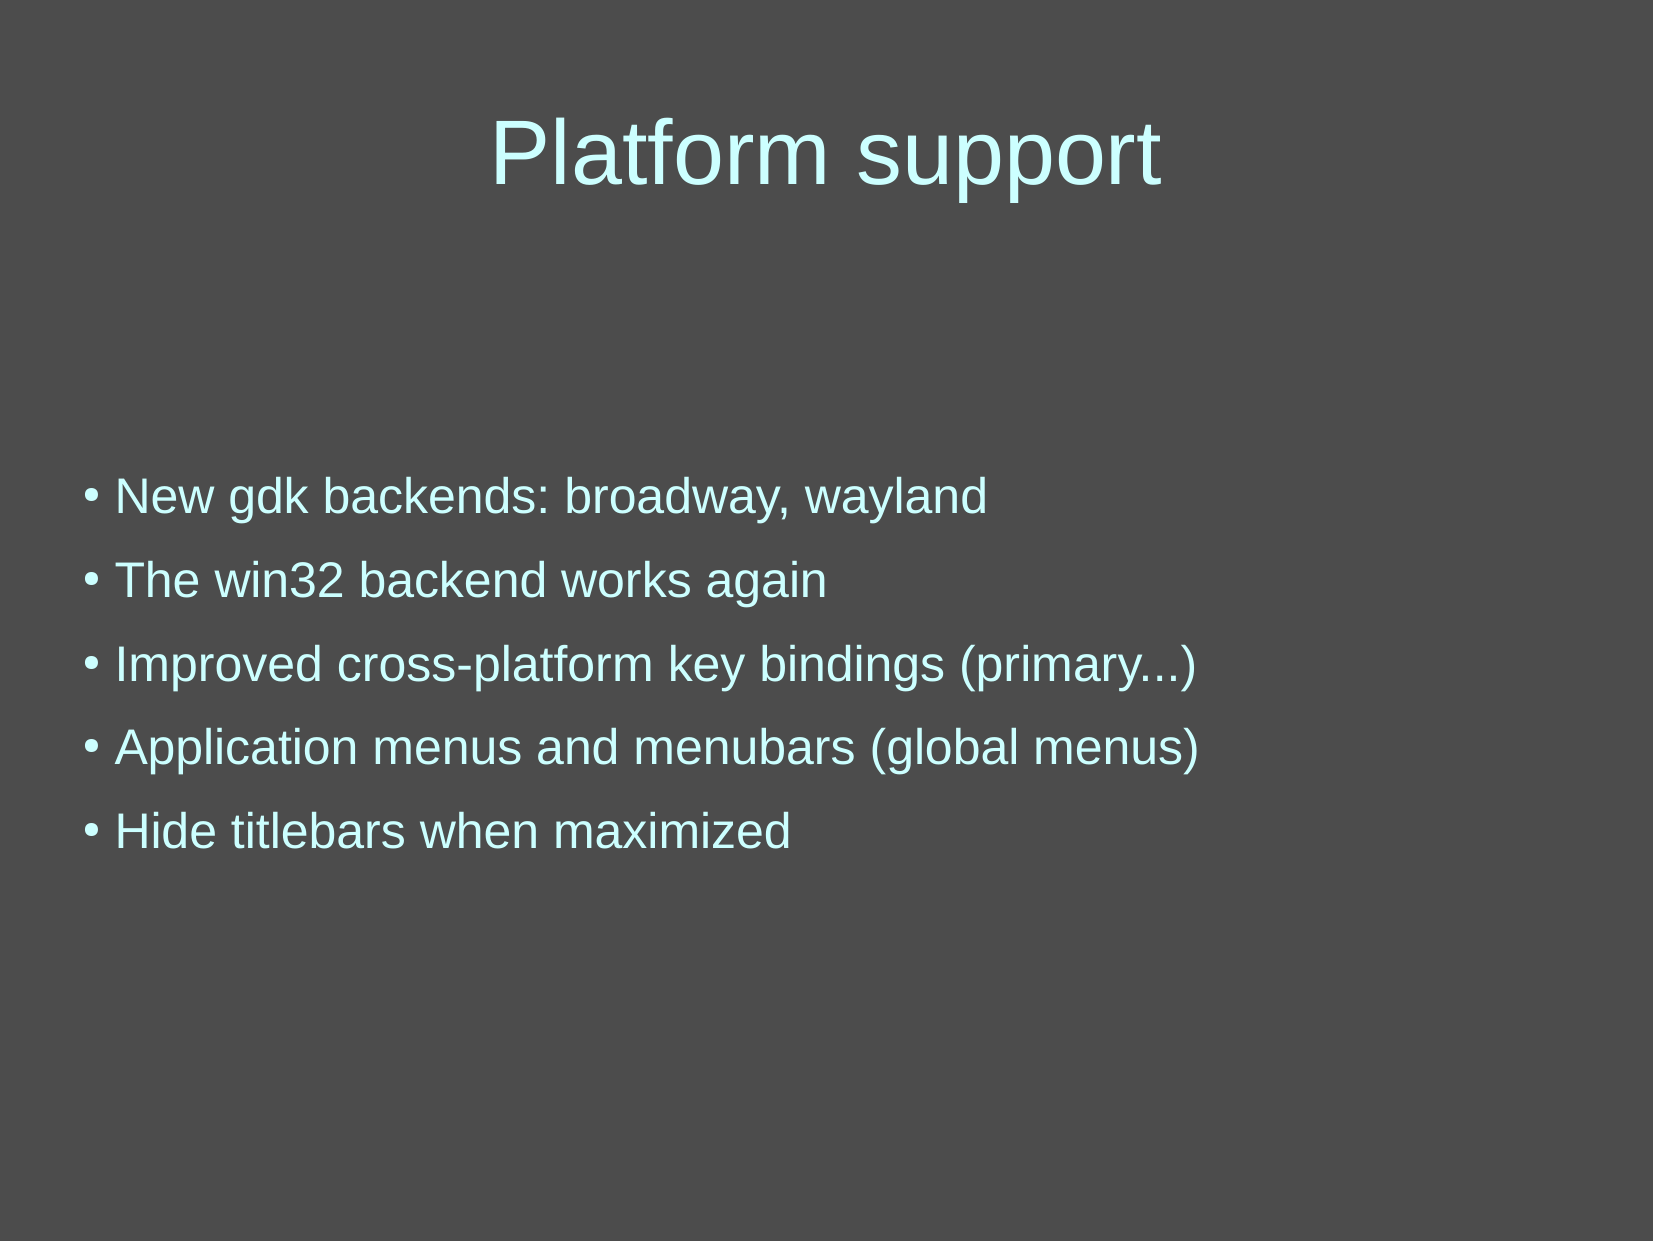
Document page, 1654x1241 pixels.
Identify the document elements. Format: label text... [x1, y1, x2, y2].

title Platform support [82, 101, 1571, 205]
subtitle New gdk backends: broadway, wayland The win32 backend works again Improved cross-platform key bindings (primary...) Application menus and menubars (global menus) Hide titlebars when maximized [82, 290, 1538, 1010]
